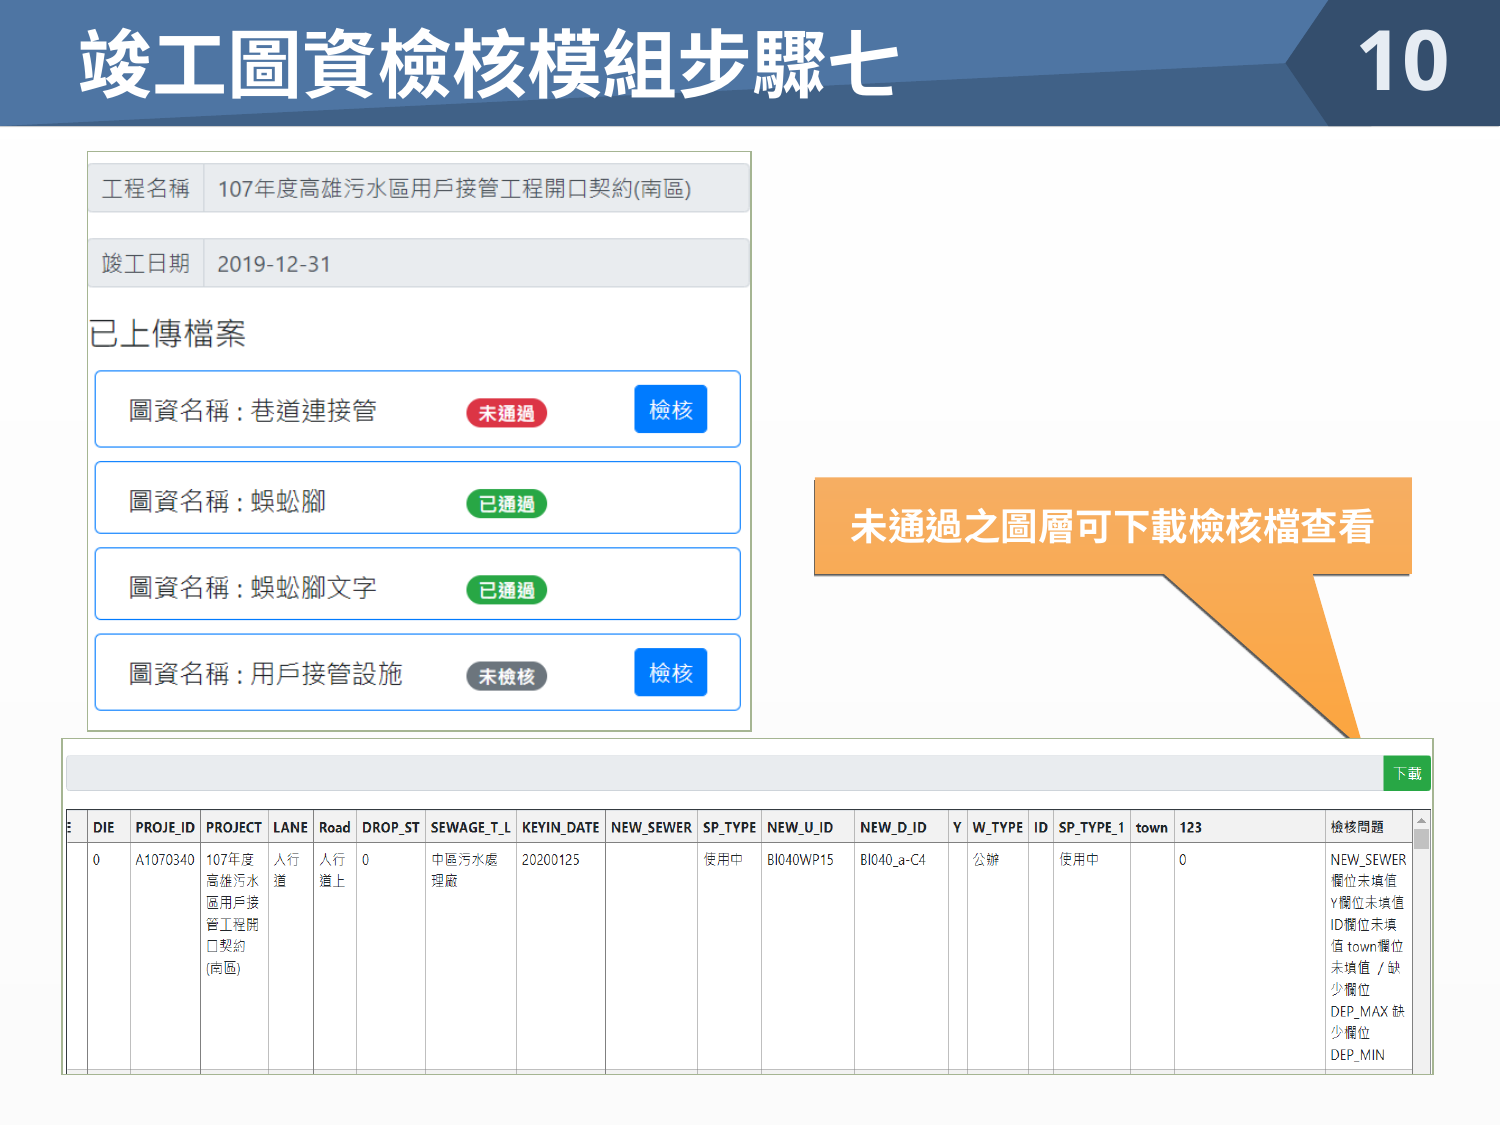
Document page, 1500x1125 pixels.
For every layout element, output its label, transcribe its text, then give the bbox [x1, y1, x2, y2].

picture [62, 739, 1433, 1074]
text_box 竣工圖資檢核模組步驟七 [62, 9, 1282, 116]
text_box 未通過之圖層可下載檢核檔查看 [814, 477, 1412, 738]
text_box 10 [1340, 0, 1500, 116]
picture [88, 152, 751, 731]
